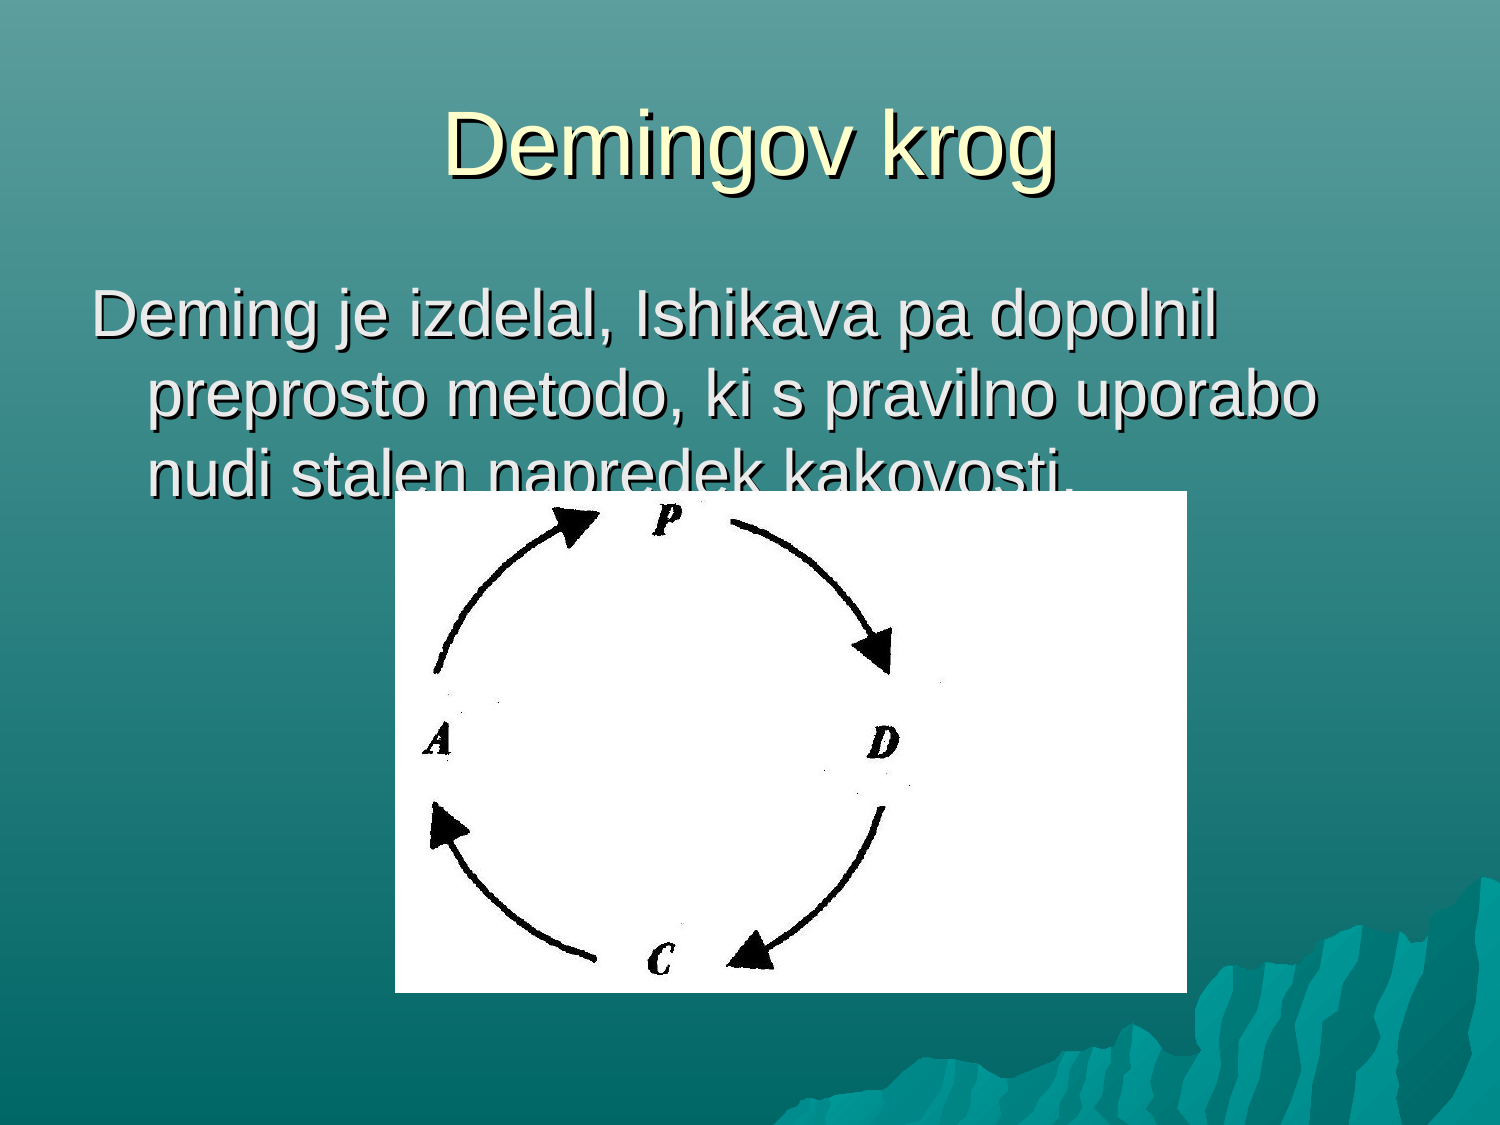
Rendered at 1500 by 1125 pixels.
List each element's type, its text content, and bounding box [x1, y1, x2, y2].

title Demingov krog [75, 45, 1426, 233]
list Deming je izdelal, Ishikava pa dopolnil preprosto metodo, ki s pravilno uporabo nudi stalen napredek kakovosti. [75, 262, 1426, 1006]
chart [395, 491, 1187, 993]
